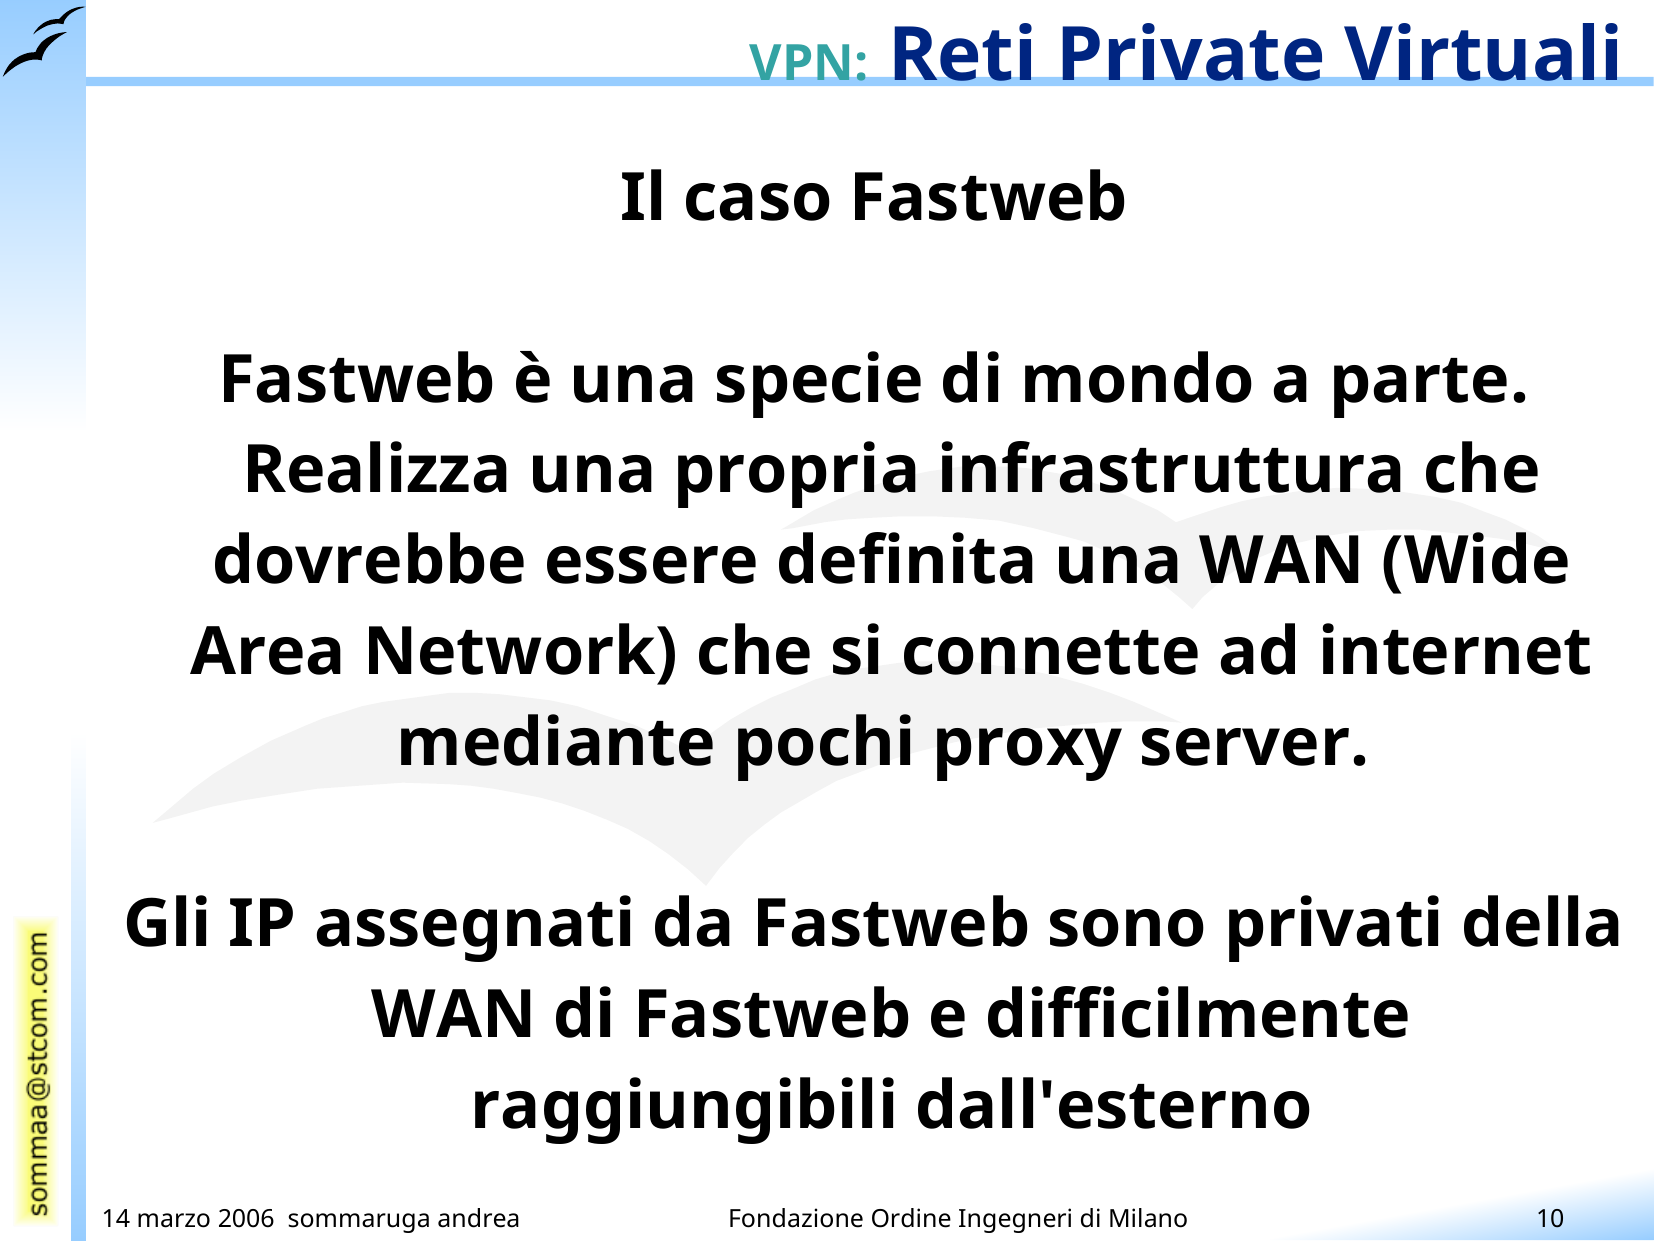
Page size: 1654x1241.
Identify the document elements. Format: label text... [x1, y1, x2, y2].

picture [12, 915, 60, 1228]
subtitle Il caso Fastweb Fastweb è una specie di mondo a parte. Realizza una propria infrastruttura che dovrebbe essere definita una WAN (Wide Area Network) che si connette ad internet mediante pochi proxy server. Gli IP assegnati da Fastweb sono privati della WAN di Fastweb e difficilmente raggiungibili dall'esterno [85, 134, 1628, 1163]
title VPN: Reti Private Virtuali [85, 0, 1654, 104]
